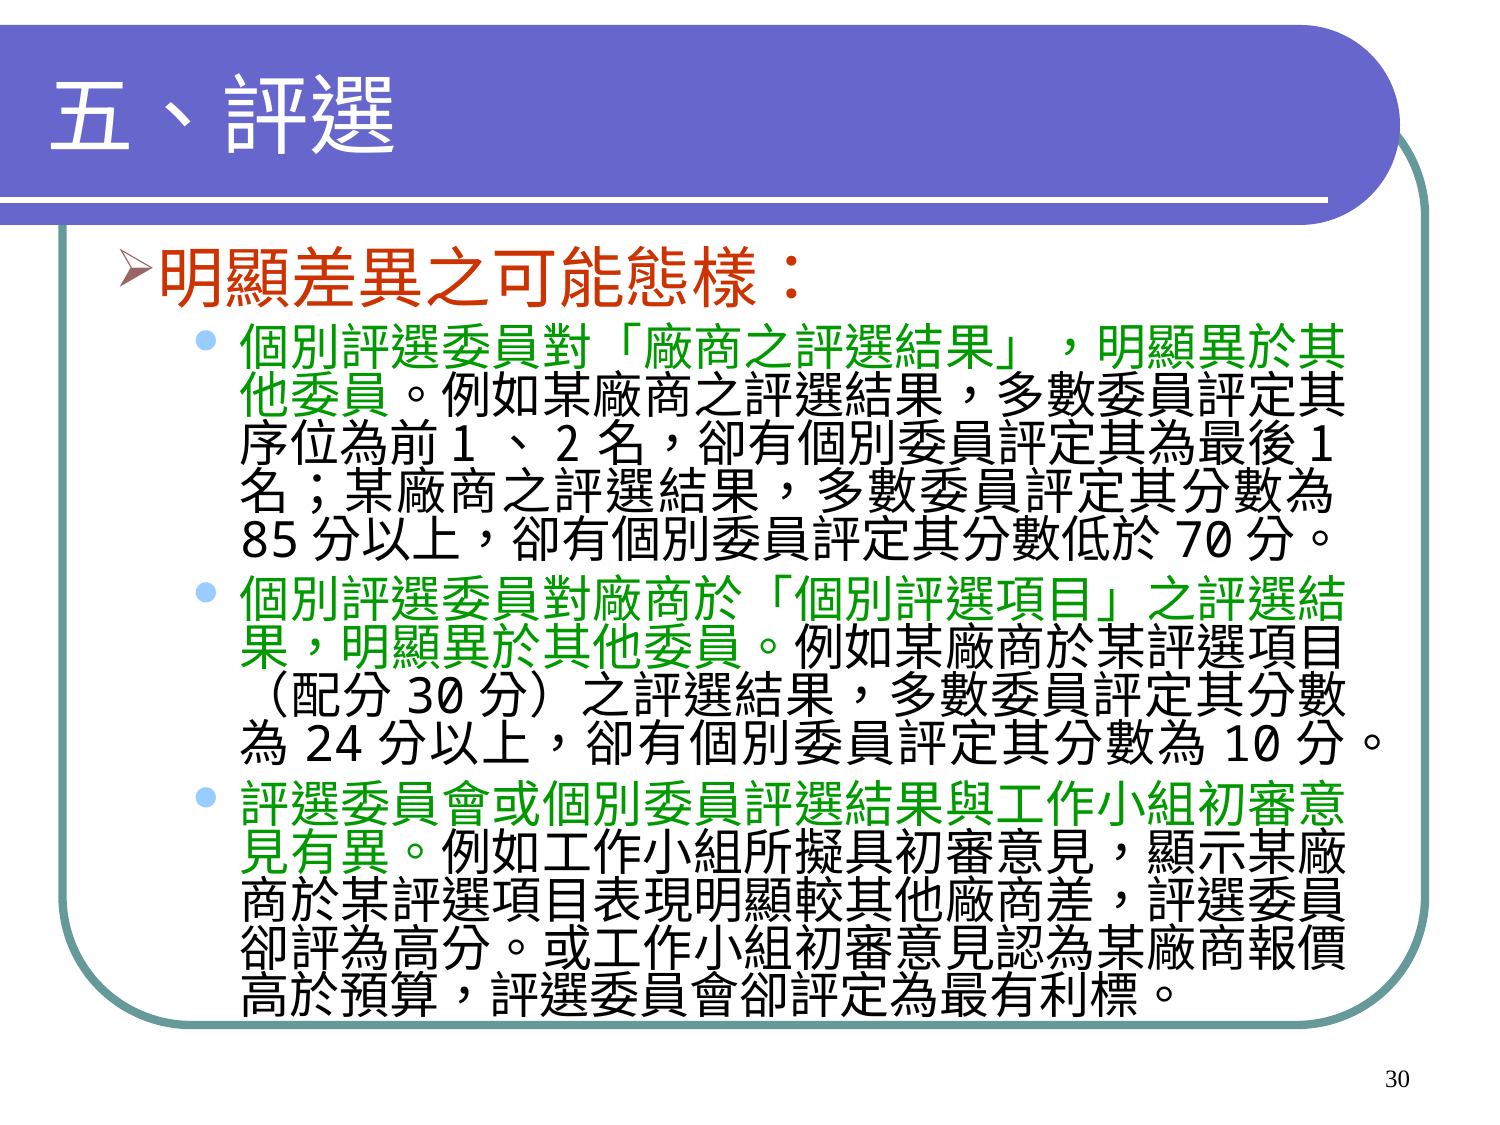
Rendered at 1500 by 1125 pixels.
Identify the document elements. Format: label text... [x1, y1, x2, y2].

list 明顯差異之可能態樣： 個別評選委員對「廠商之評選結果」，明顯異於其他委員。例如某廠商之評選結果，多數委員評定其序位為前1、2名，卻有個別委員評定其為最後1名；某廠商之評選結果，多數委員評定其分數為85分以上，卻有個別委員評定其分數低於70分。 個別評選委員對廠商於「個別評選項目」之評選結果，明顯異於其他委員。例如某廠商於某評選項目（配分30分）之評選結果，多數委員評定其分數為24分以上，卻有個別委員評定其分數為10分。 評選委員會或個別委員評選結果與工作小組初審意見有異。例如工作小組所擬具初審意見，顯示某廠商於某評選項目表現明顯較其他廠商差，評選委員卻評為高分。或工作小組初審意見認為某廠商報價高於預算，評選委員會卻評定為最有利標。 [100, 243, 1363, 1059]
text_box <編號> [1074, 1025, 1426, 1101]
title 五、評選 [31, 37, 1347, 188]
